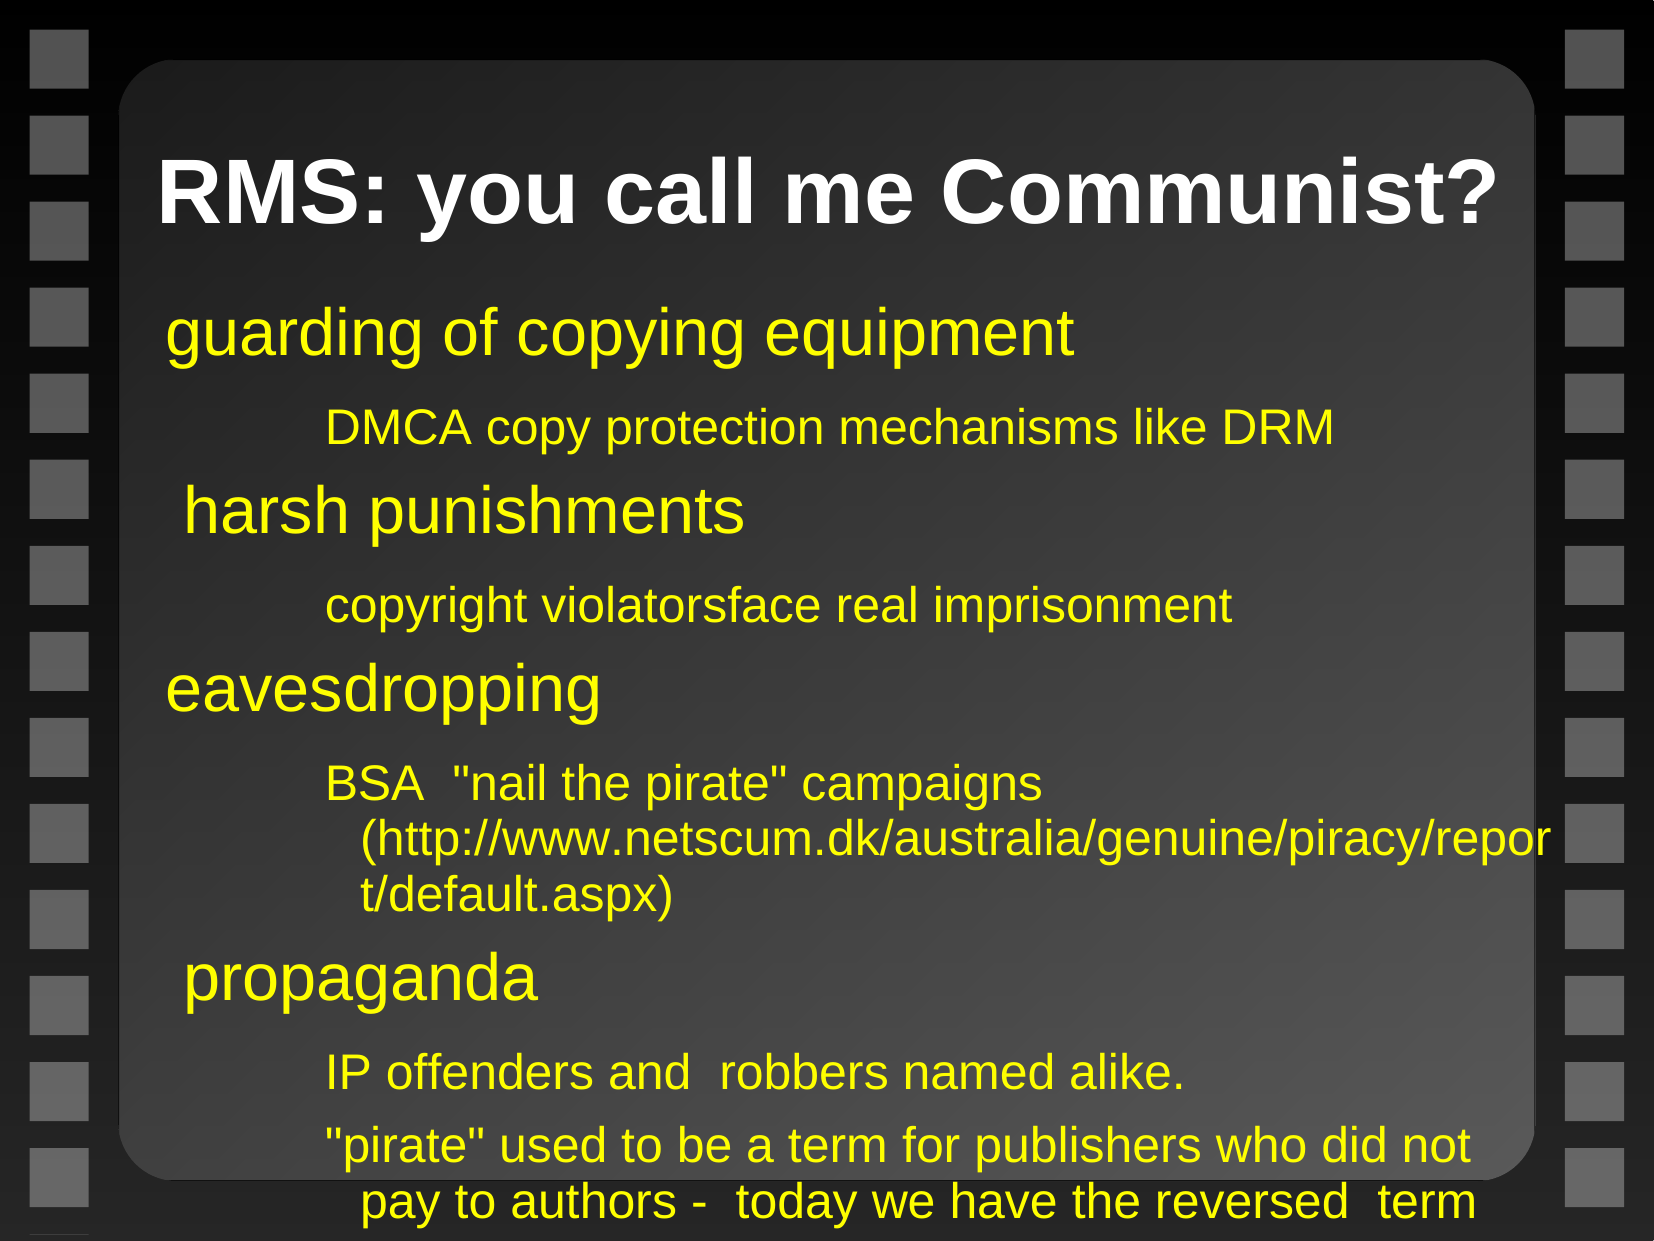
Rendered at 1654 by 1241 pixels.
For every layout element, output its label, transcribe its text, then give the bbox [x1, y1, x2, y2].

list guarding of copying equipment DMCA copy protection mechanisms like DRM harsh punishments copyright violatorsface real imprisonment eavesdropping BSA "nail the pirate" campaigns (http://www.netscum.dk/australia/genuine/piracy/report/default.aspx) propaganda IP offenders and robbers named alike. "pirate" used to be a term for publishers who did not pay to authors - today we have the reversed term [147, 295, 1560, 1230]
title RMS: you call me Communist? [123, 88, 1536, 296]
